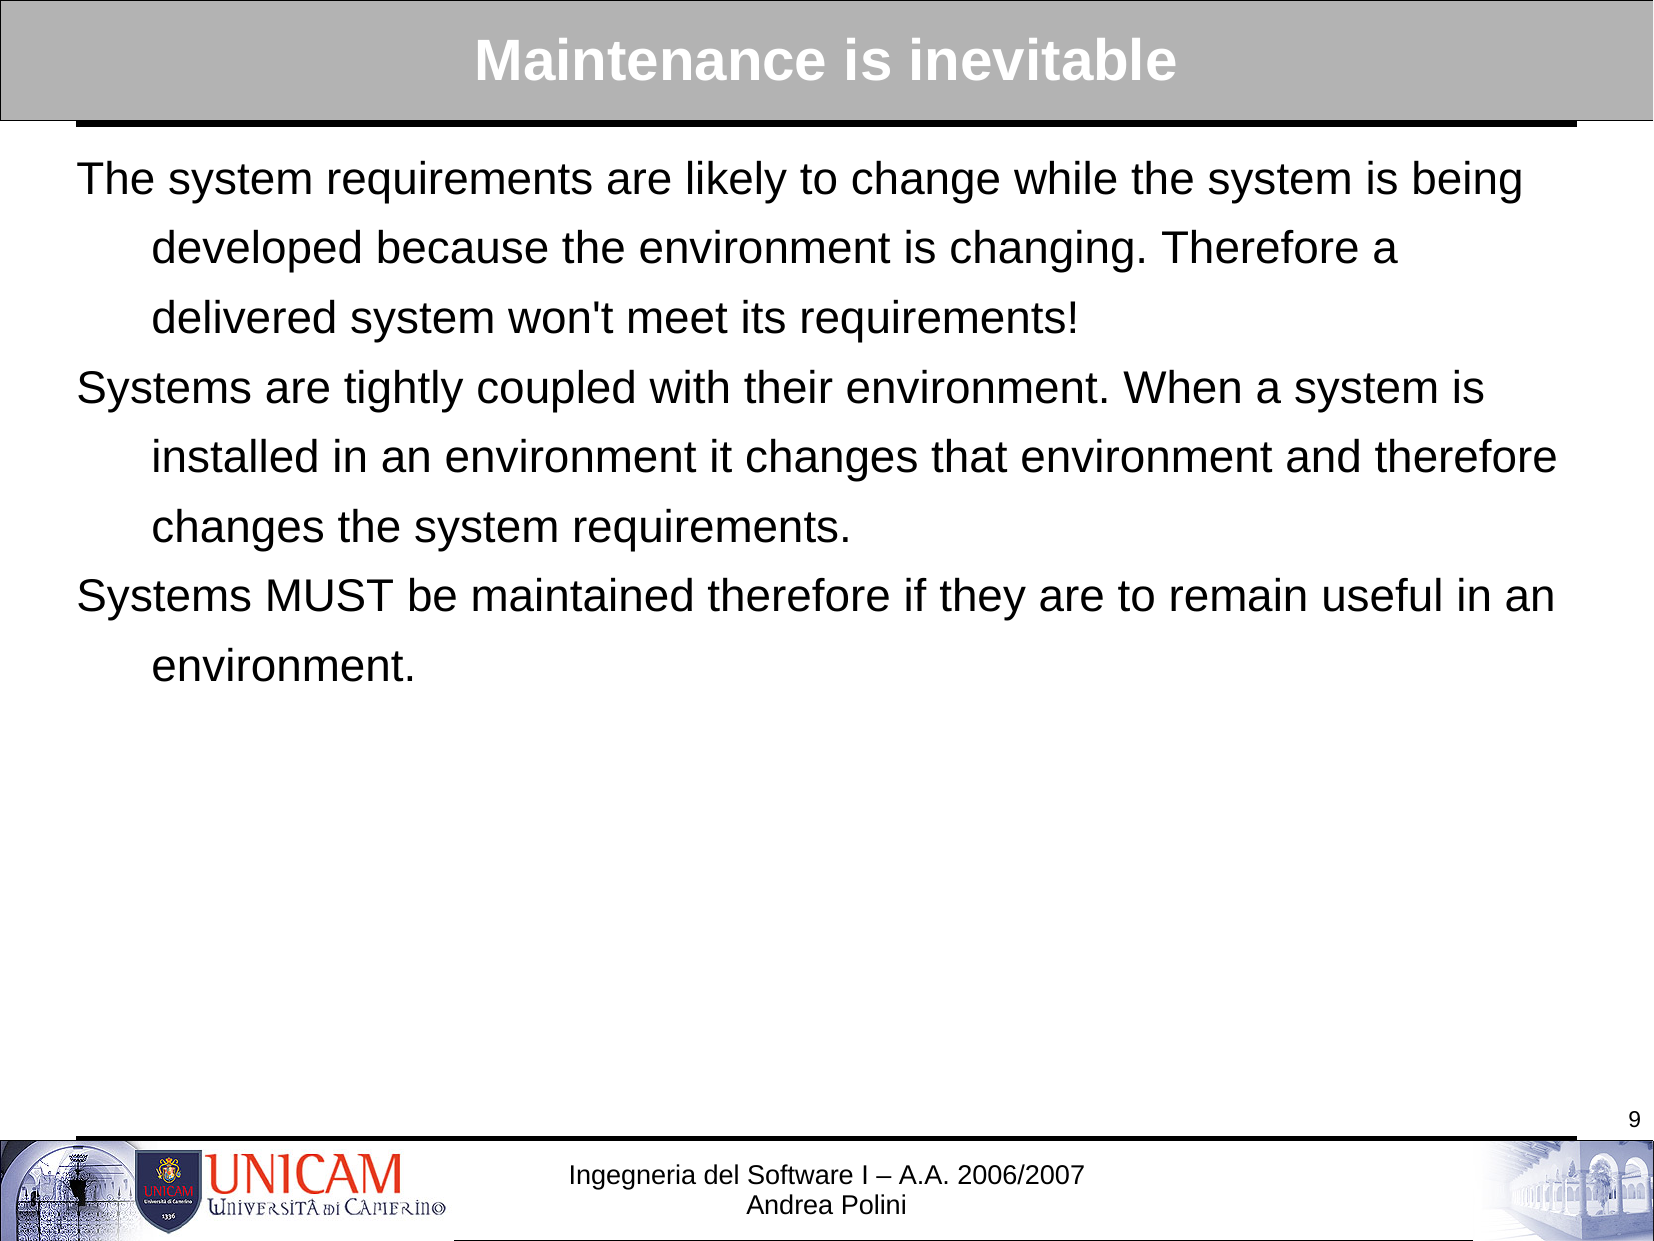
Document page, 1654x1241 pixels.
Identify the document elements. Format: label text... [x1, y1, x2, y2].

title Maintenance is inevitable [0, 0, 1653, 121]
picture [1473, 1141, 1654, 1241]
list The system requirements are likely to change while the system is being developed because the environment is changing. Therefore a delivered system won't meet its requirements! Systems are tightly coupled with their environment. When a system is installed in an environment it changes that environment and therefore changes the system requirements. Systems MUST be maintained therefore if they are to remain useful in an environment. [76, 152, 1577, 844]
picture [0, 1141, 454, 1241]
